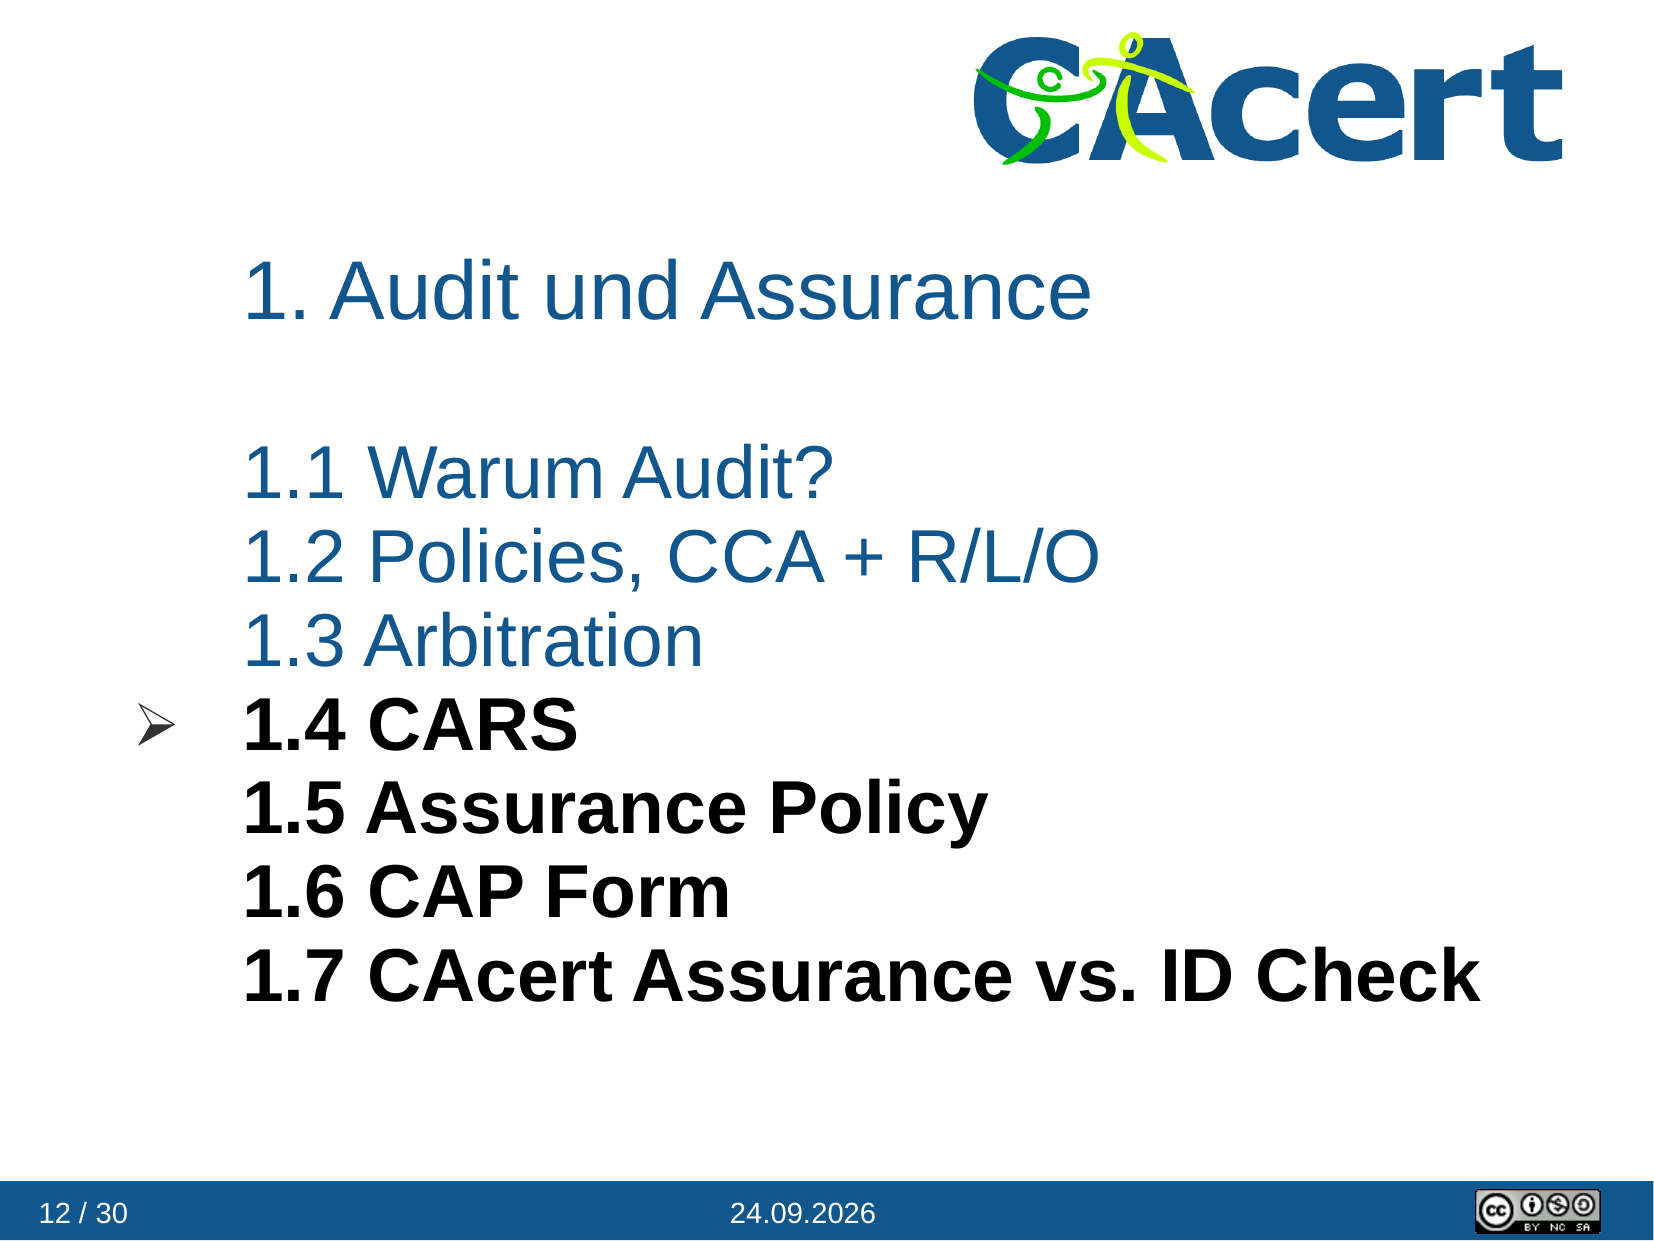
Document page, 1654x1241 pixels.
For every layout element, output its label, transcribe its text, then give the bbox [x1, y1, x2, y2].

text_box [65, 244, 237, 1025]
picture [1475, 1189, 1601, 1234]
picture [972, 30, 1564, 166]
title 1. Audit und Assurance 1.1 Warum Audit? 1.2 Policies, CCA + R/L/O 1.3 Arbitration 1.4 CARS 1.5 Assurance Policy 1.6 CAP Form 1.7 CAcert Assurance vs. ID Check [242, 244, 1565, 1018]
